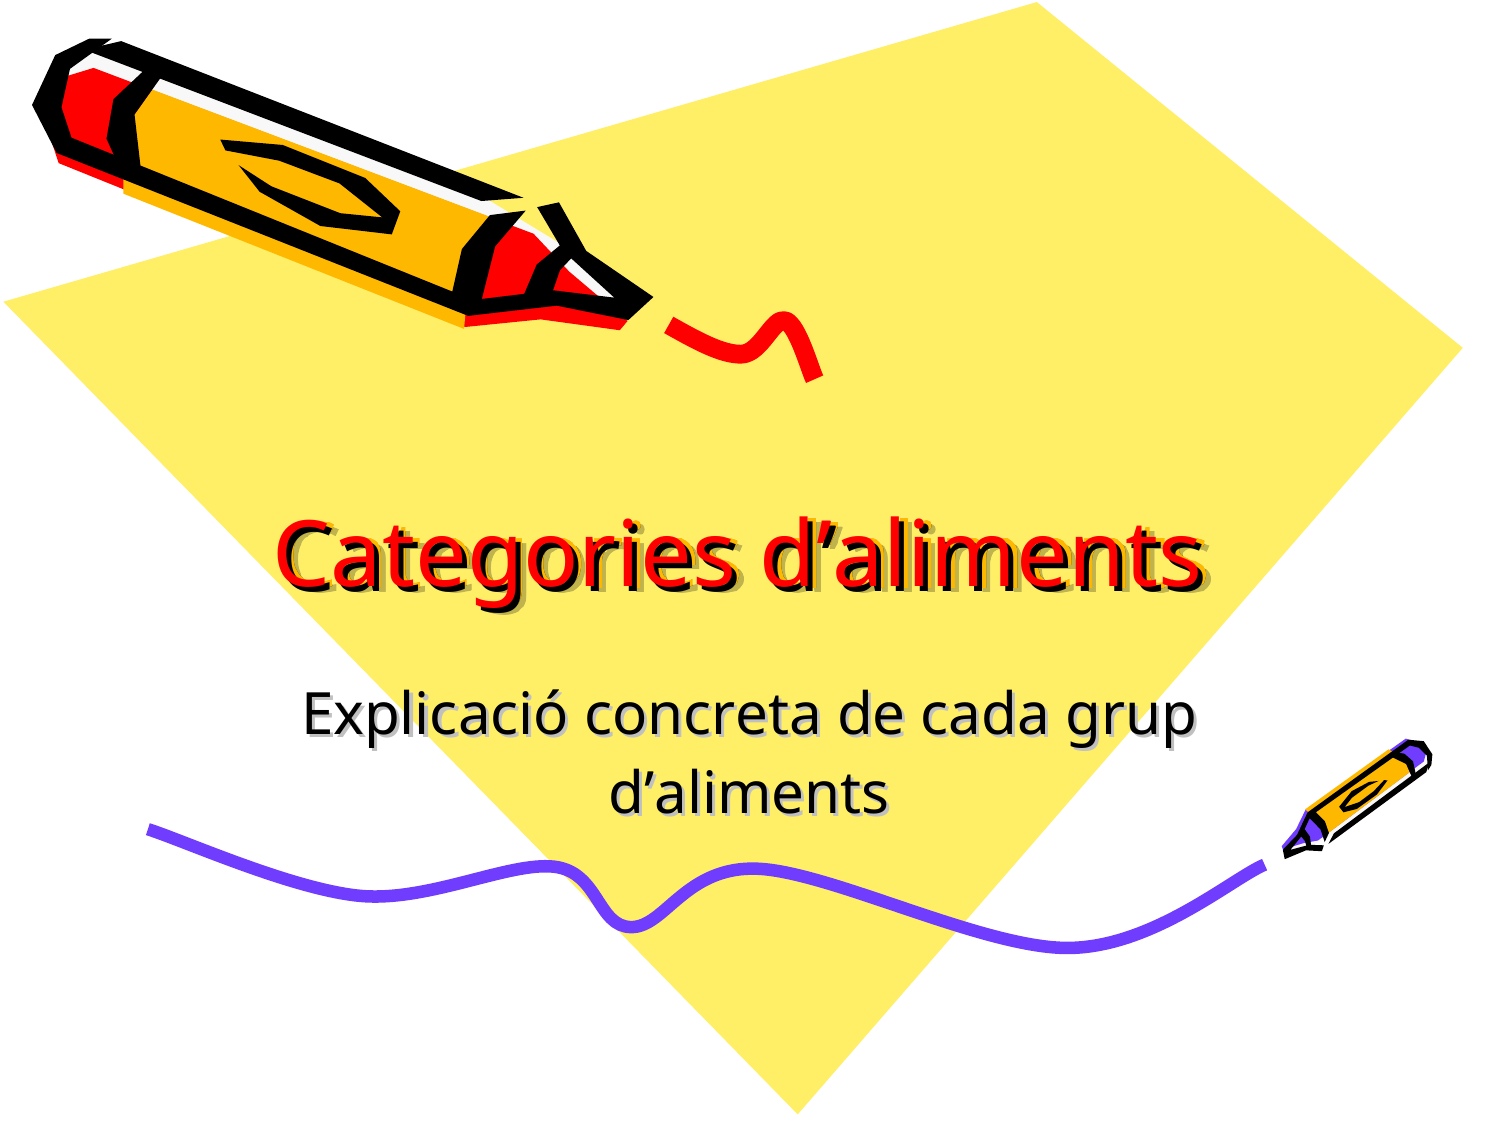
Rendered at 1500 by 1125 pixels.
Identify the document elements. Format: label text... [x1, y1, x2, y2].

title Categories d’aliments [225, 247, 1276, 621]
subtitle Explicació concreta de cada grup d’aliments [254, 664, 1244, 830]
